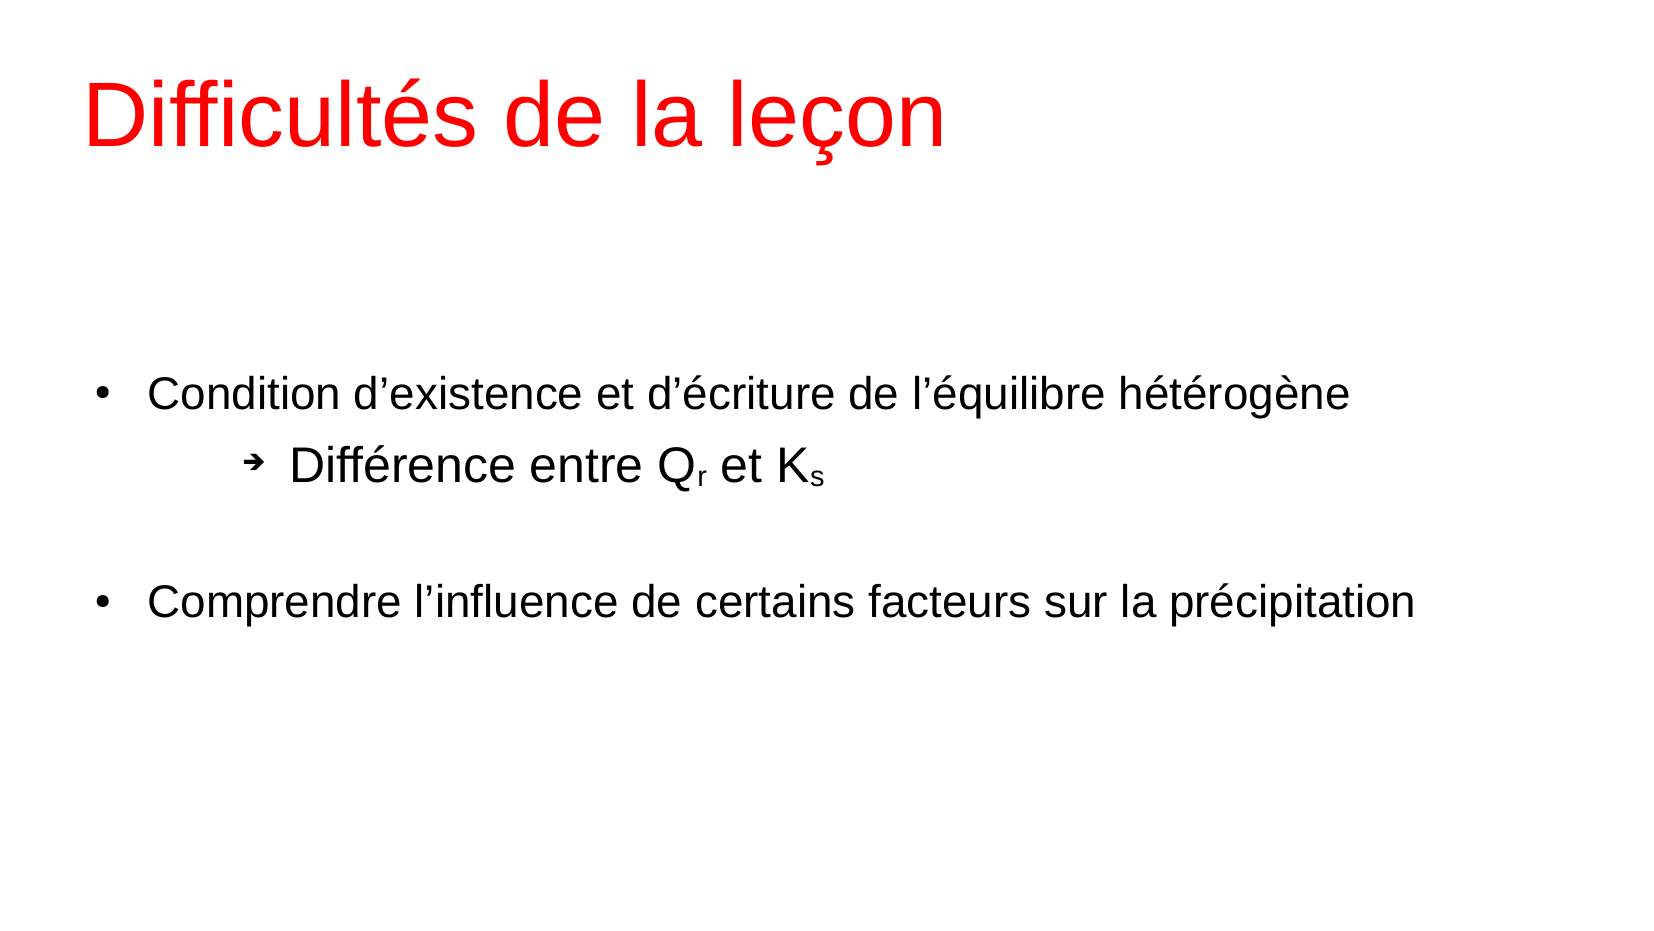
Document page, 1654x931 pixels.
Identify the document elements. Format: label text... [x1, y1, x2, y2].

title Difficultés de la leçon [82, 37, 1571, 193]
list Condition d’existence et d’écriture de l’équilibre hétérogène Différence entre Qr et Ks Comprendre l’influence de certains facteurs sur la précipitation [76, 206, 1565, 747]
